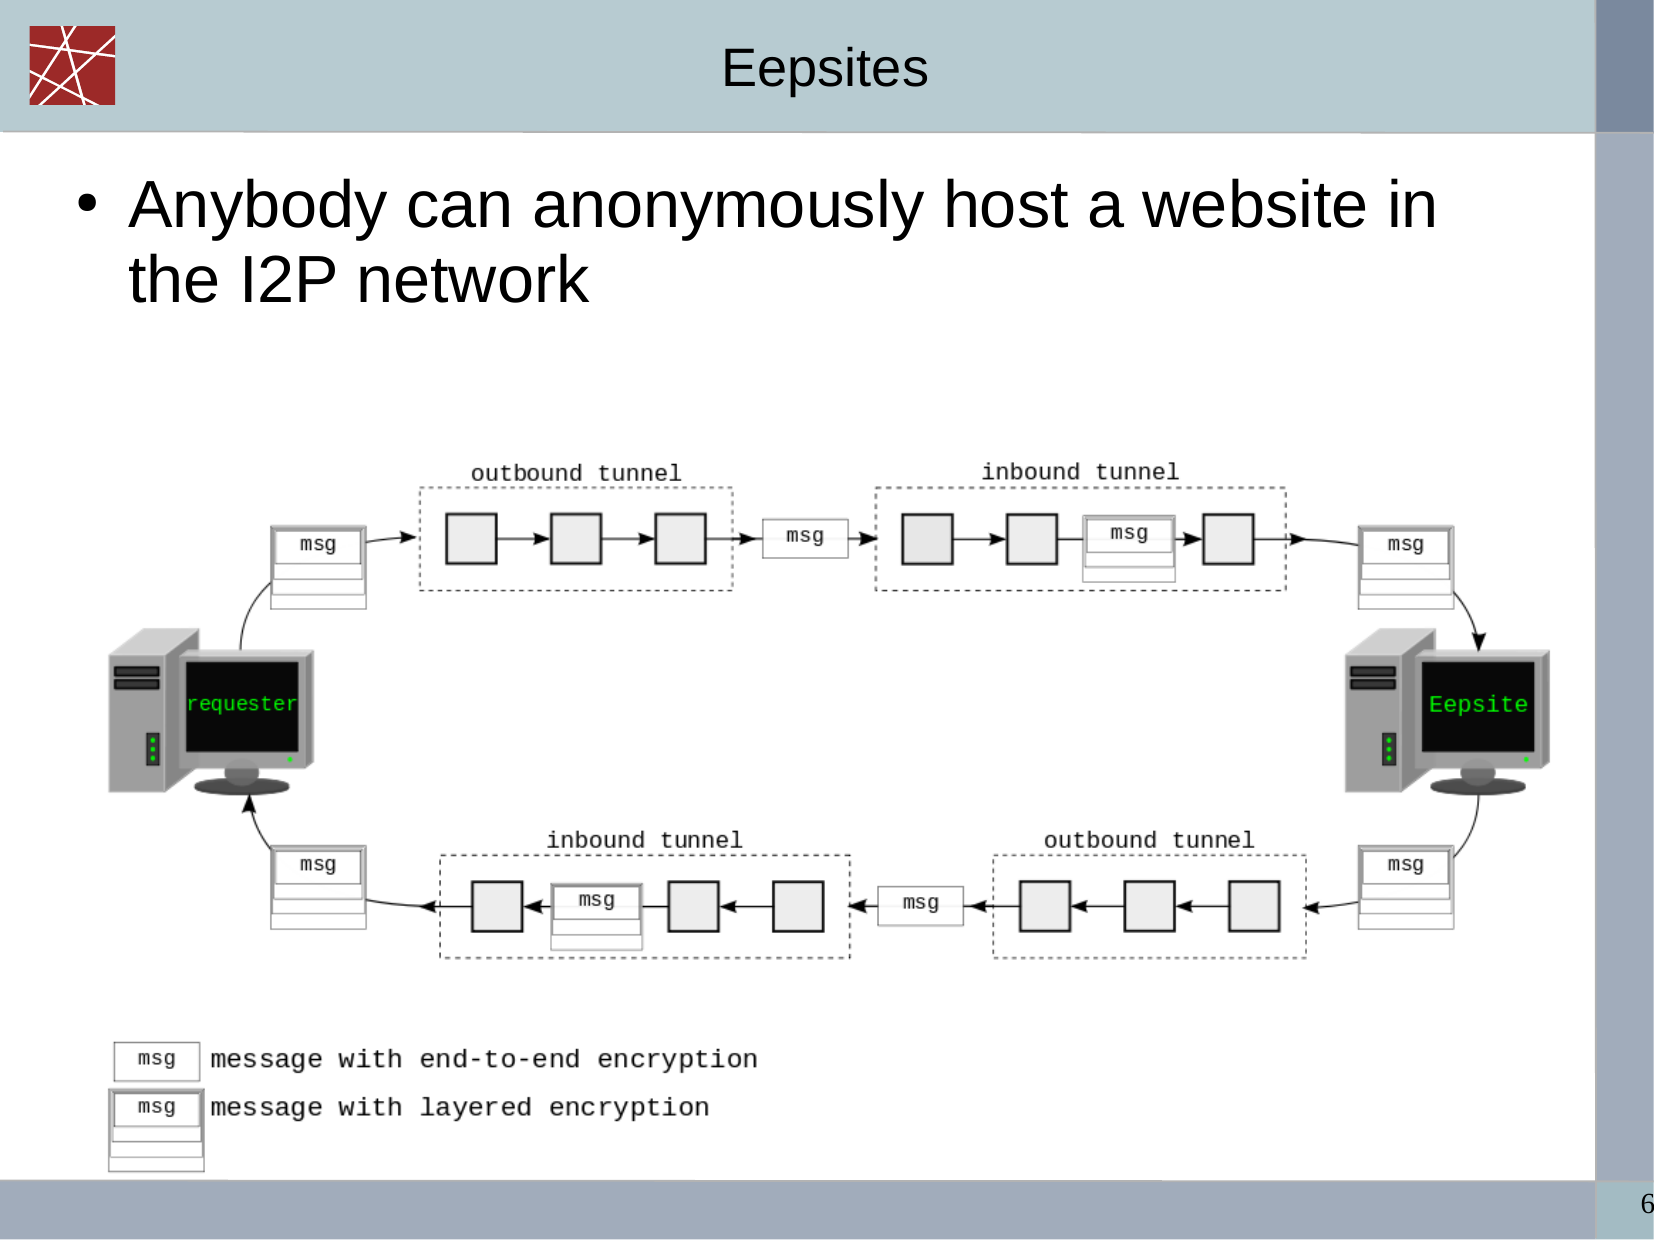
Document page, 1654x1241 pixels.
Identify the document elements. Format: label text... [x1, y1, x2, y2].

picture [77, 328, 1570, 1178]
list Anybody can anonymously host a website in the I2P network [57, 166, 1546, 506]
title Eepsites [81, 9, 1570, 126]
